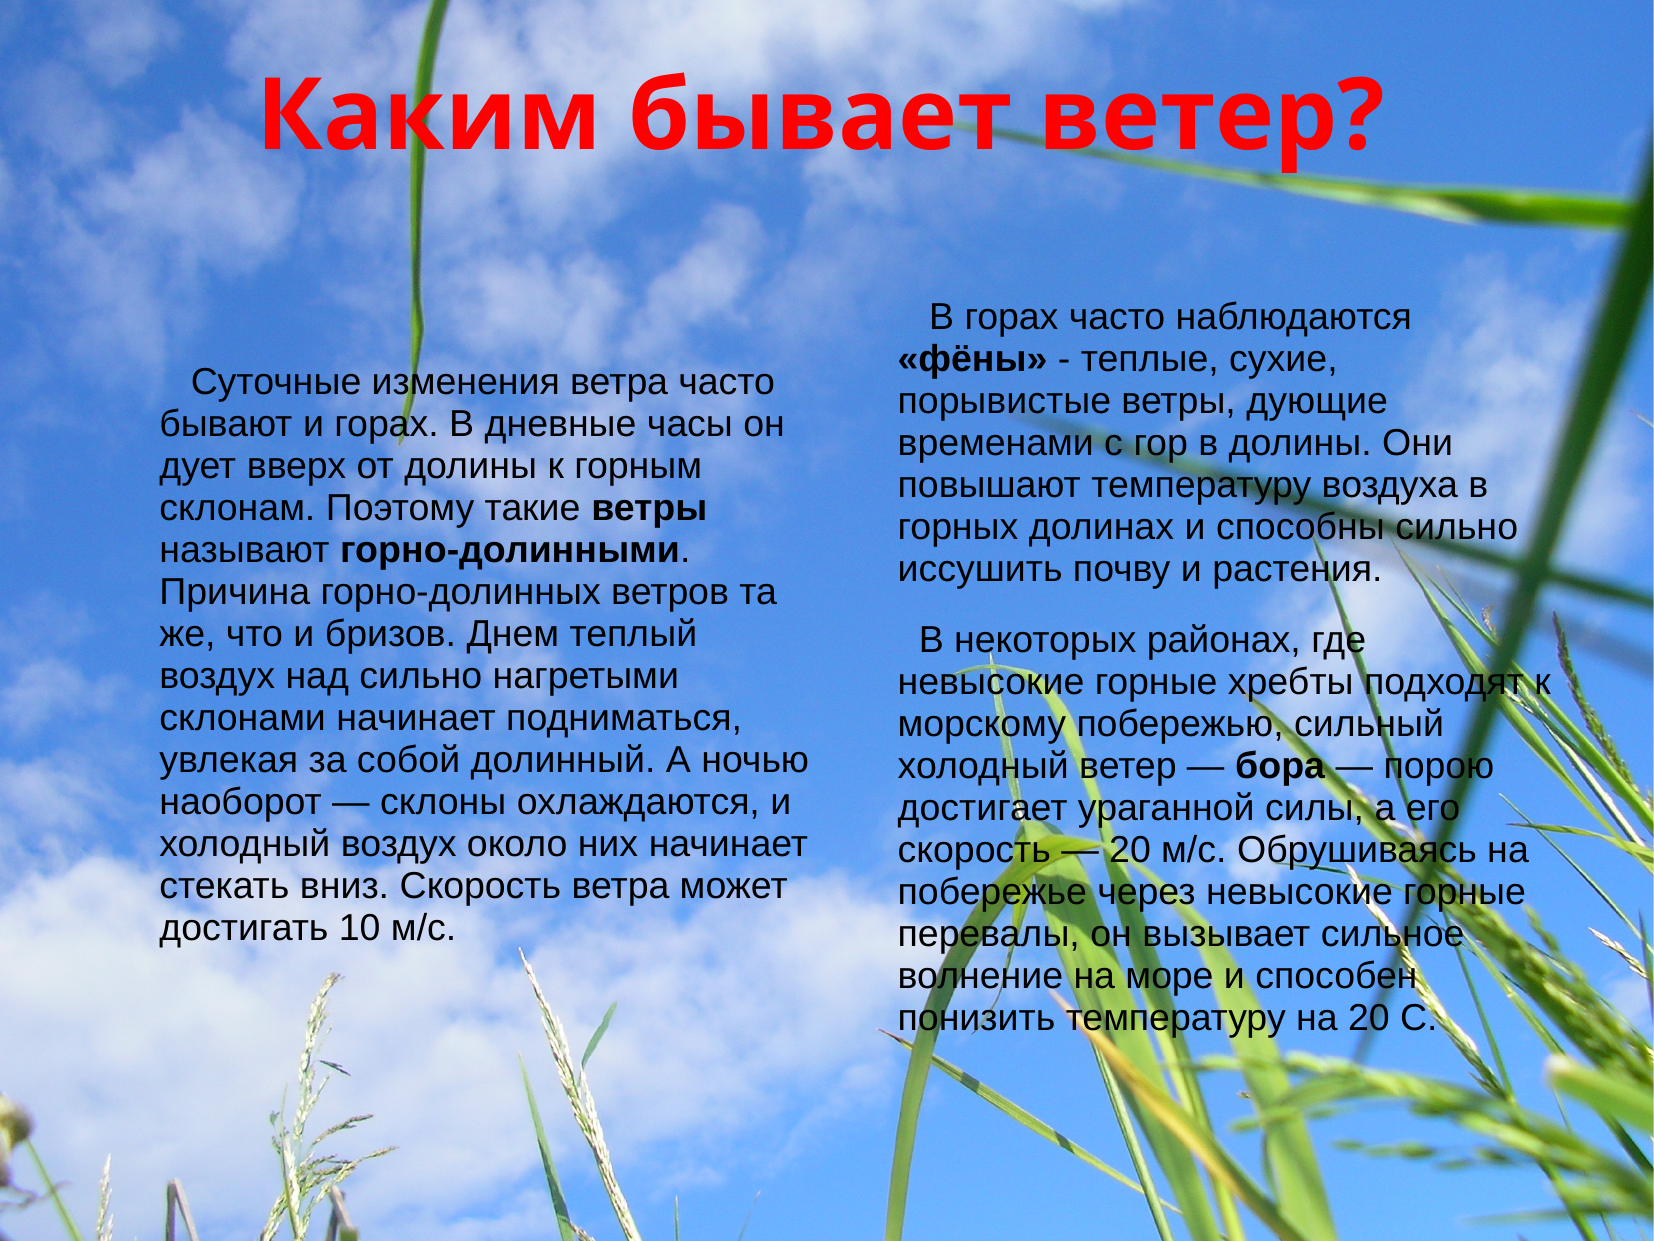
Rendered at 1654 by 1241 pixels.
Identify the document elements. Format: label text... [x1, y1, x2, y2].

list Суточные изменения ветра часто бывают и горах. В дневные часы он дует вверх от долины к горным склонам. Поэтому такие ветры называют горно-долинными. Причина горно-долинных ветров та же, что и бризов. Днем теплый воздух над сильно нагретыми склонами начинает подниматься, увлекая за собой долинный. А ночью наоборот — склоны охлаждаются, и холодный воздух около них начинает стекать вниз. Скорость ветра может достигать 10 м/с. [88, 288, 815, 1093]
title Каким бывает ветер? [76, 14, 1565, 207]
list В горах часто наблюдаются «фёны» - теплые, сухие, порывистые ветры, дующие временами с гор в долины. Они повышают температуру воздуха в горных долинах и способны сильно иссушить почву и растения. В некоторых районах, где невысокие горные хребты подходят к морскому побережью, сильный холодный ветер — бора — порою достигает ураганной силы, а его скорость — 20 м/с. Обрушиваясь на побережье через невысокие горные перевалы, он вызывает сильное волнение на море и способен понизить температуру на 20 С. [826, 295, 1553, 1114]
picture [0, 0, 1654, 1241]
